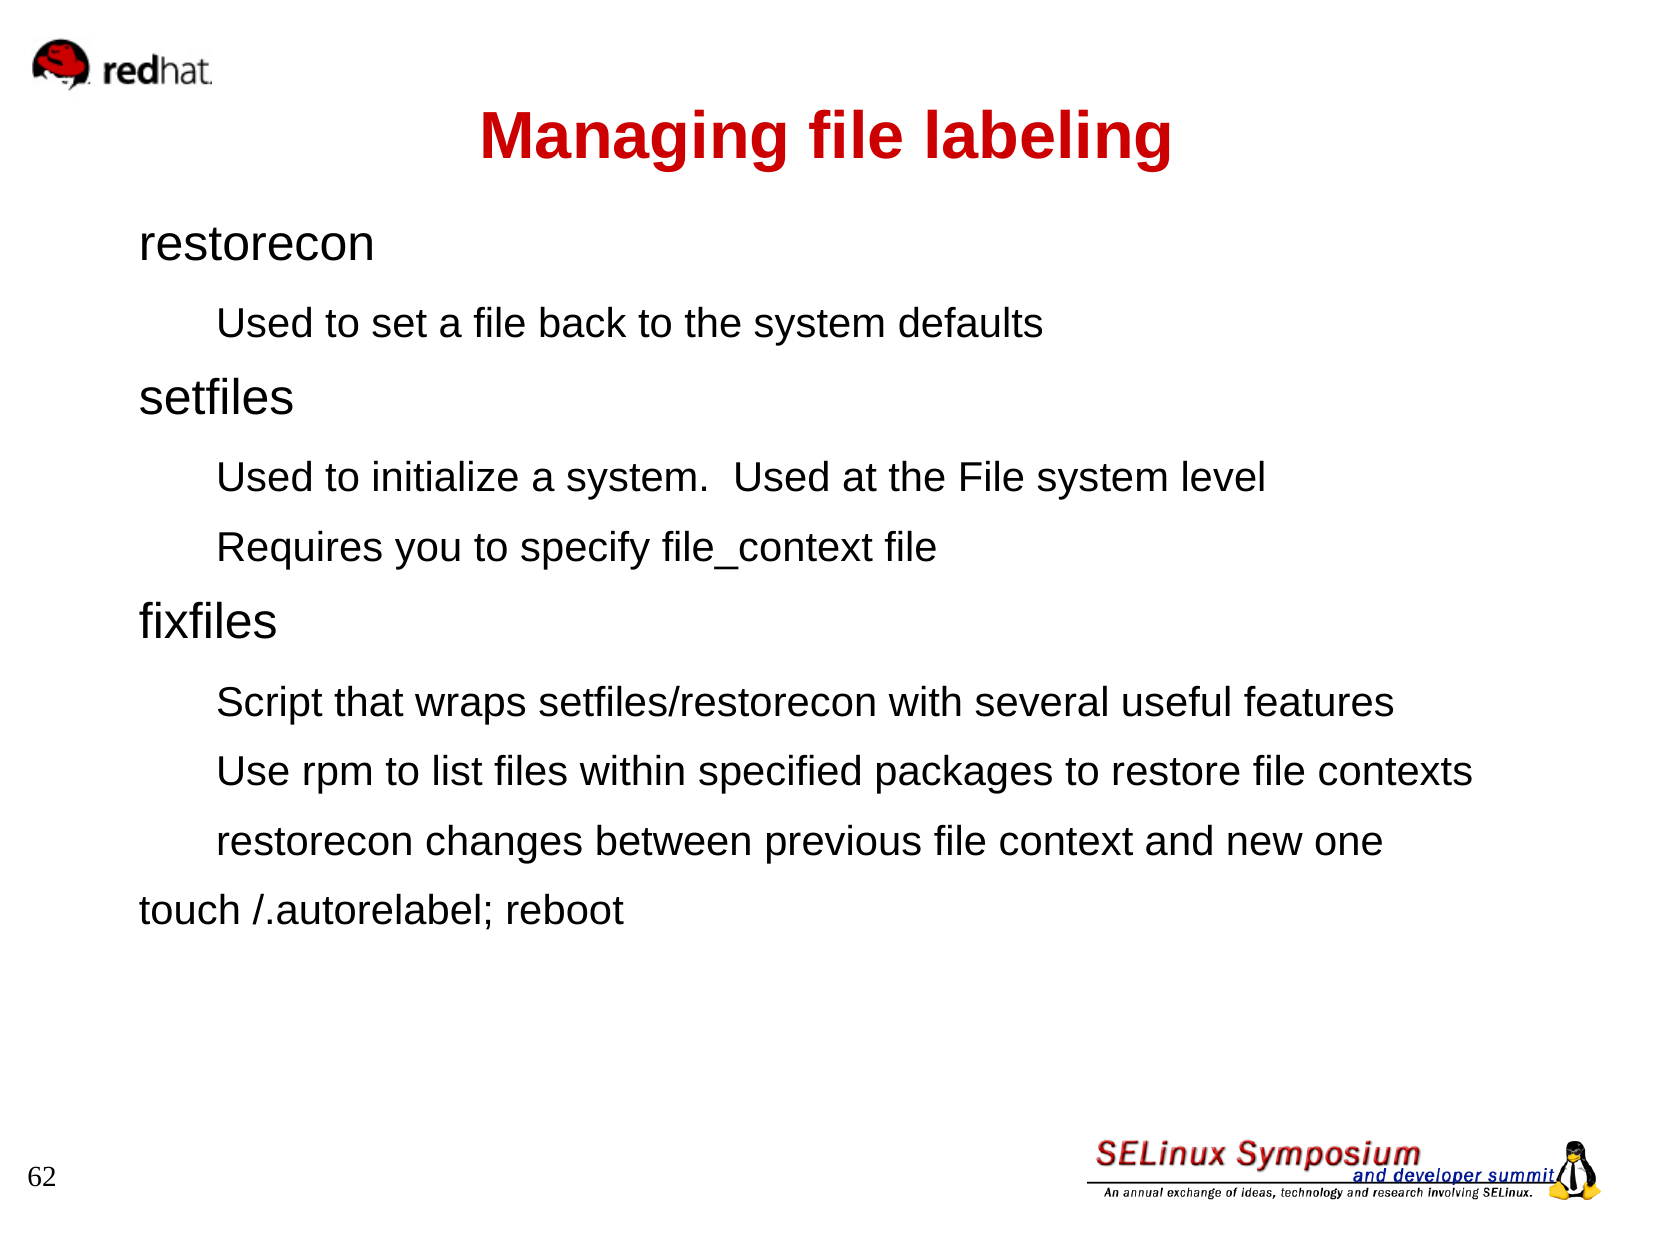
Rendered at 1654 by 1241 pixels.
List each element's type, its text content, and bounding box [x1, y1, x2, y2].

picture [1087, 1135, 1613, 1200]
picture [31, 37, 212, 98]
list restorecon Used to set a file back to the system defaults setfiles Used to initialize a system. Used at the File system level Requires you to specify file_context file fixfiles Script that wraps setfiles/restorecon with several useful features Use rpm to list files within specified packages to restore file contexts restorecon changes between previous file context and new one touch /.autorelabel; reboot [121, 214, 1534, 1098]
title Managing file labeling [121, 55, 1534, 214]
